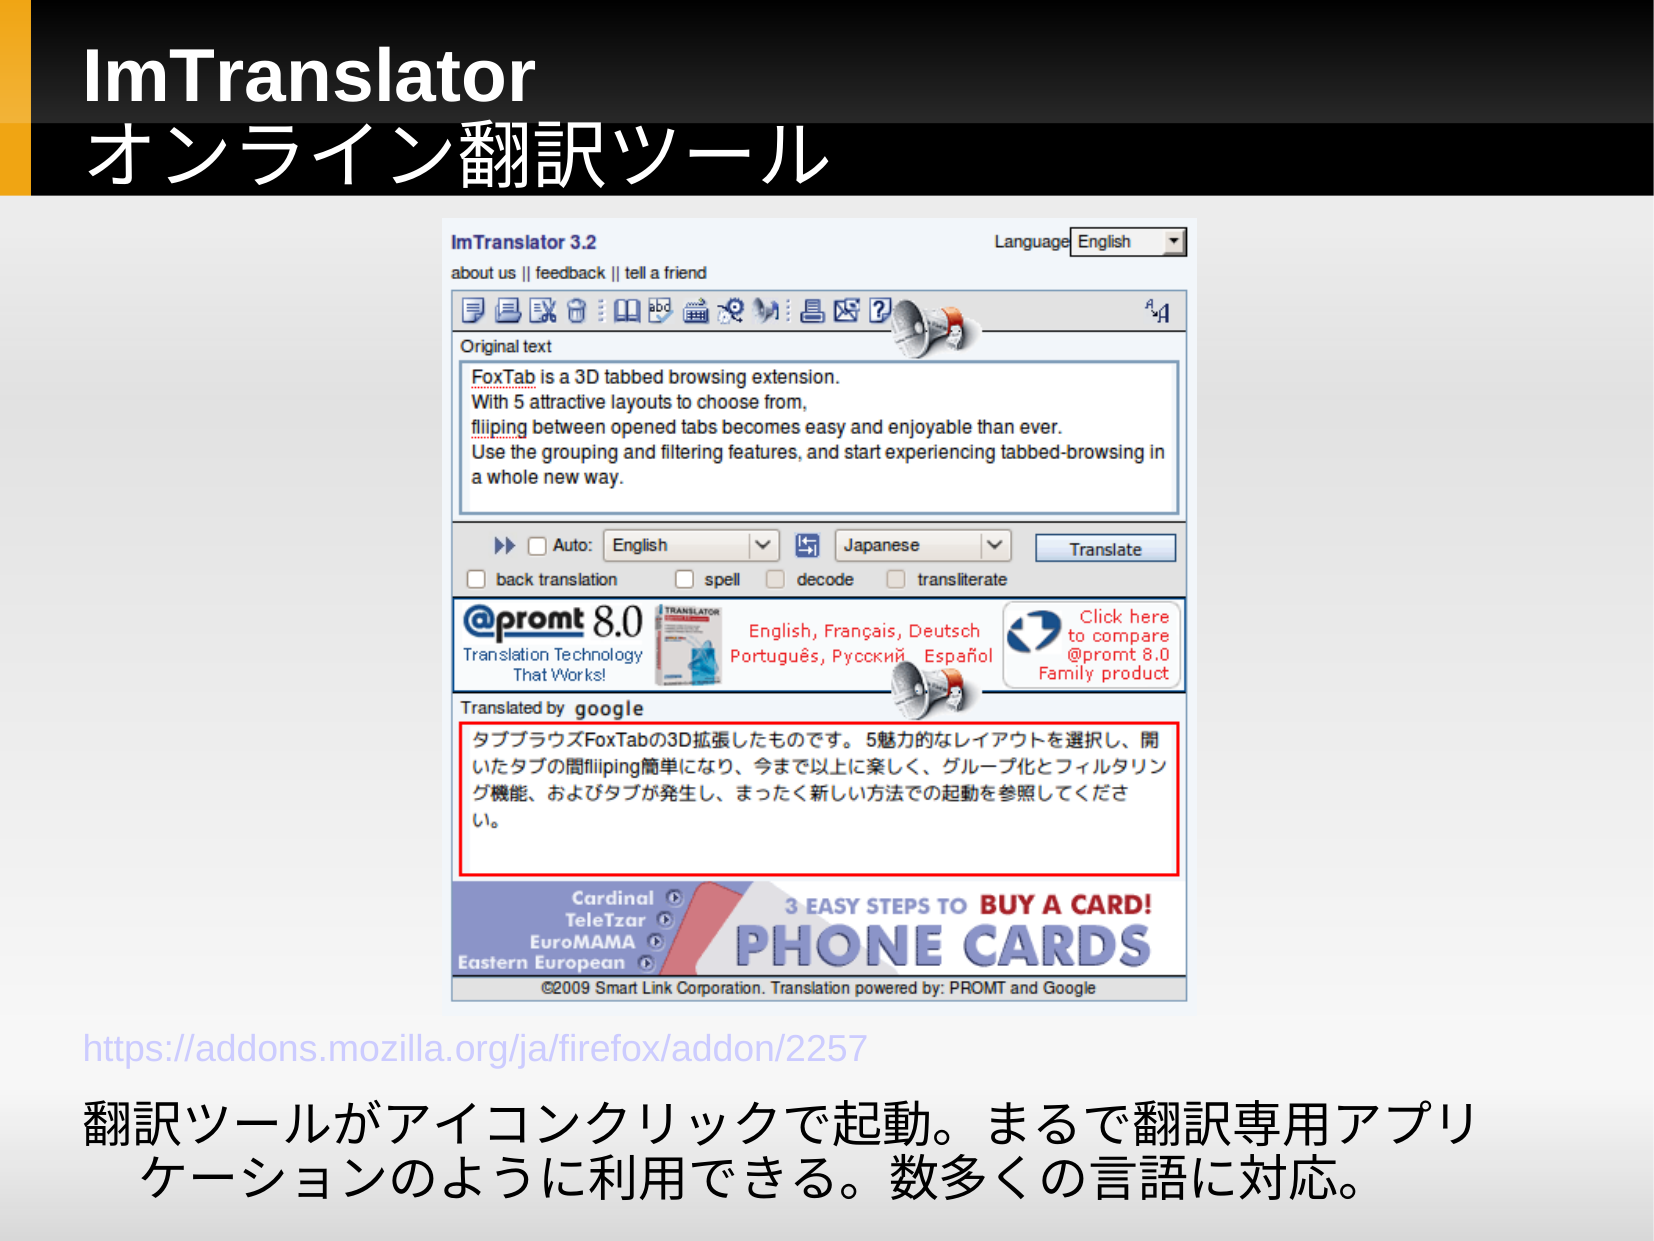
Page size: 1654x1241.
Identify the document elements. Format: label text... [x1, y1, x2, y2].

title ImTranslator オンライン翻訳ツール [82, 29, 1571, 203]
list https://addons.mozilla.org/ja/firefox/addon/2257 翻訳ツールがアイコンクリックで起動。まるで翻訳専用アプリケーションのように利用できる。数多くの言語に対応。 [82, 1027, 1571, 1241]
picture [0, 0, 1654, 1241]
